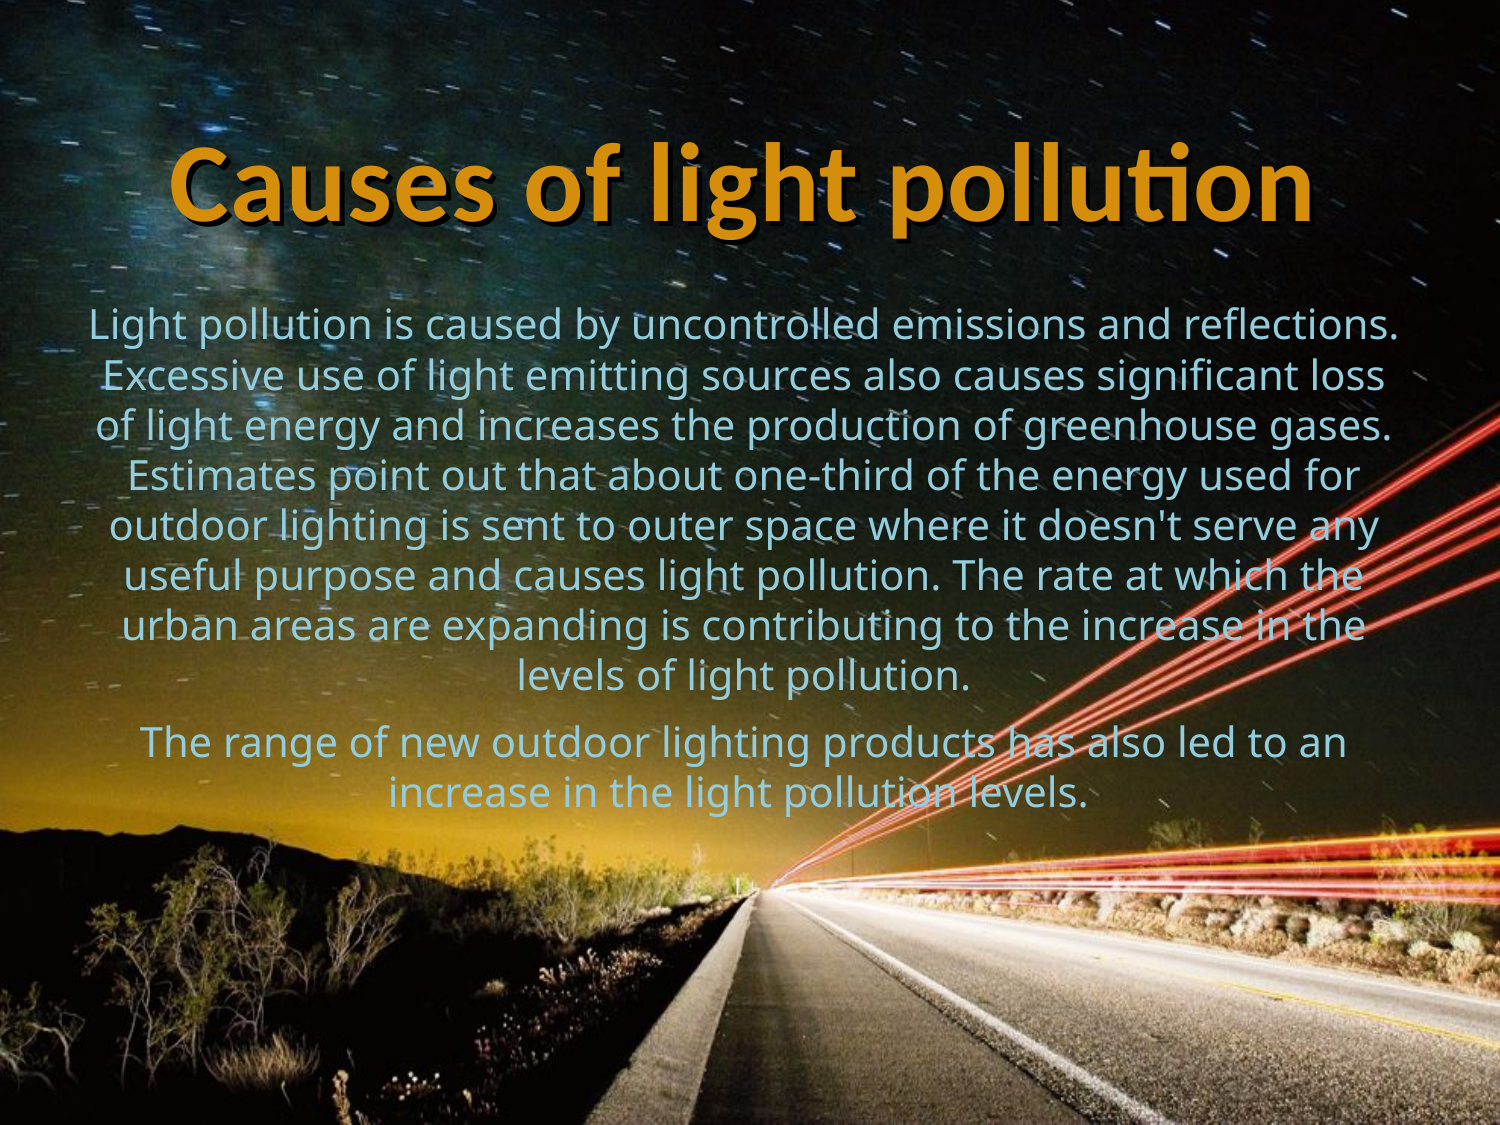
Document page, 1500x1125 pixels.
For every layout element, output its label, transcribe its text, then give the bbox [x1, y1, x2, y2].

text_box Causes of light pollution [154, 102, 1334, 252]
list Light pollution is caused by uncontrolled emissions and reflections. Excessive use of light emitting sources also causes significant loss of light energy and increases the production of greenhouse gases. Estimates point out that about one-third of the energy used for outdoor lighting is sent to outer space where it doesn't serve any useful purpose and causes light pollution. The rate at which the urban areas are expanding is contributing to the increase in the levels of light pollution. The range of new outdoor lighting products has also led to an increase in the light pollution levels. [68, 290, 1419, 1000]
picture [0, 0, 1500, 1125]
